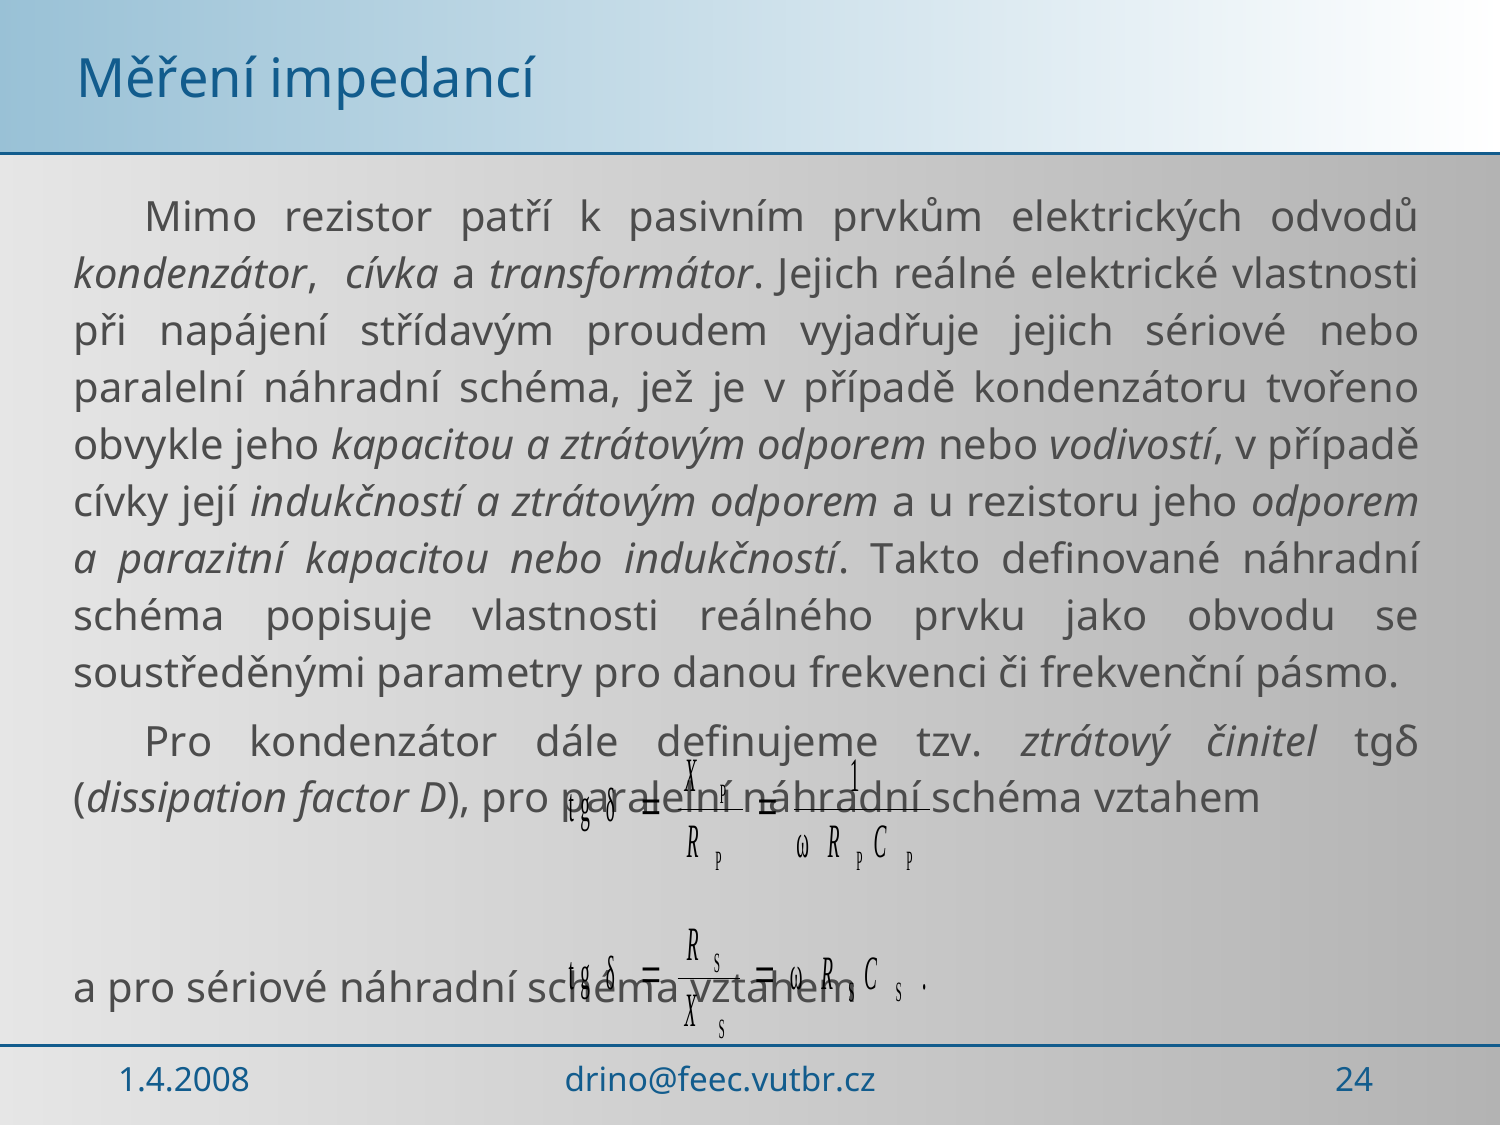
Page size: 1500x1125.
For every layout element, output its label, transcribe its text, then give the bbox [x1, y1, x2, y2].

text_box 1.4.2008 [103, 1049, 432, 1125]
text_box Mimo rezistor patří k pasivním prvkům elektrických odvodů kondenzátor, cívka a transformátor. Jejich reálné elektrické vlastnosti při napájení střídavým proudem vyjadřuje jejich sériové nebo paralelní náhradní schéma, jež je v případě kondenzátoru tvořeno obvykle jeho kapacitou a ztrátovým odporem nebo vodivostí, v případě cívky její indukčností a ztrátovým odporem a u rezistoru jeho odporem a parazitní kapacitou nebo indukčností. Takto definované náhradní schéma popisuje vlastnosti reálného prvku jako obvodu se soustředěnými parametry pro danou frekvenci či frekvenční pásmo. Pro kondenzátor dále definujeme tzv. ztrátový činitel tgδ (dissipation factor D), pro paralelní náhradní schéma vztahem a pro sériové náhradní schéma vztahem [59, 178, 1442, 1023]
title Měření impedancí [0, 0, 1500, 152]
text_box drino@feec.vutbr.cz [454, 1049, 987, 1125]
text_box 17 [1075, 1049, 1388, 1125]
picture [560, 745, 940, 882]
picture [560, 913, 940, 1050]
